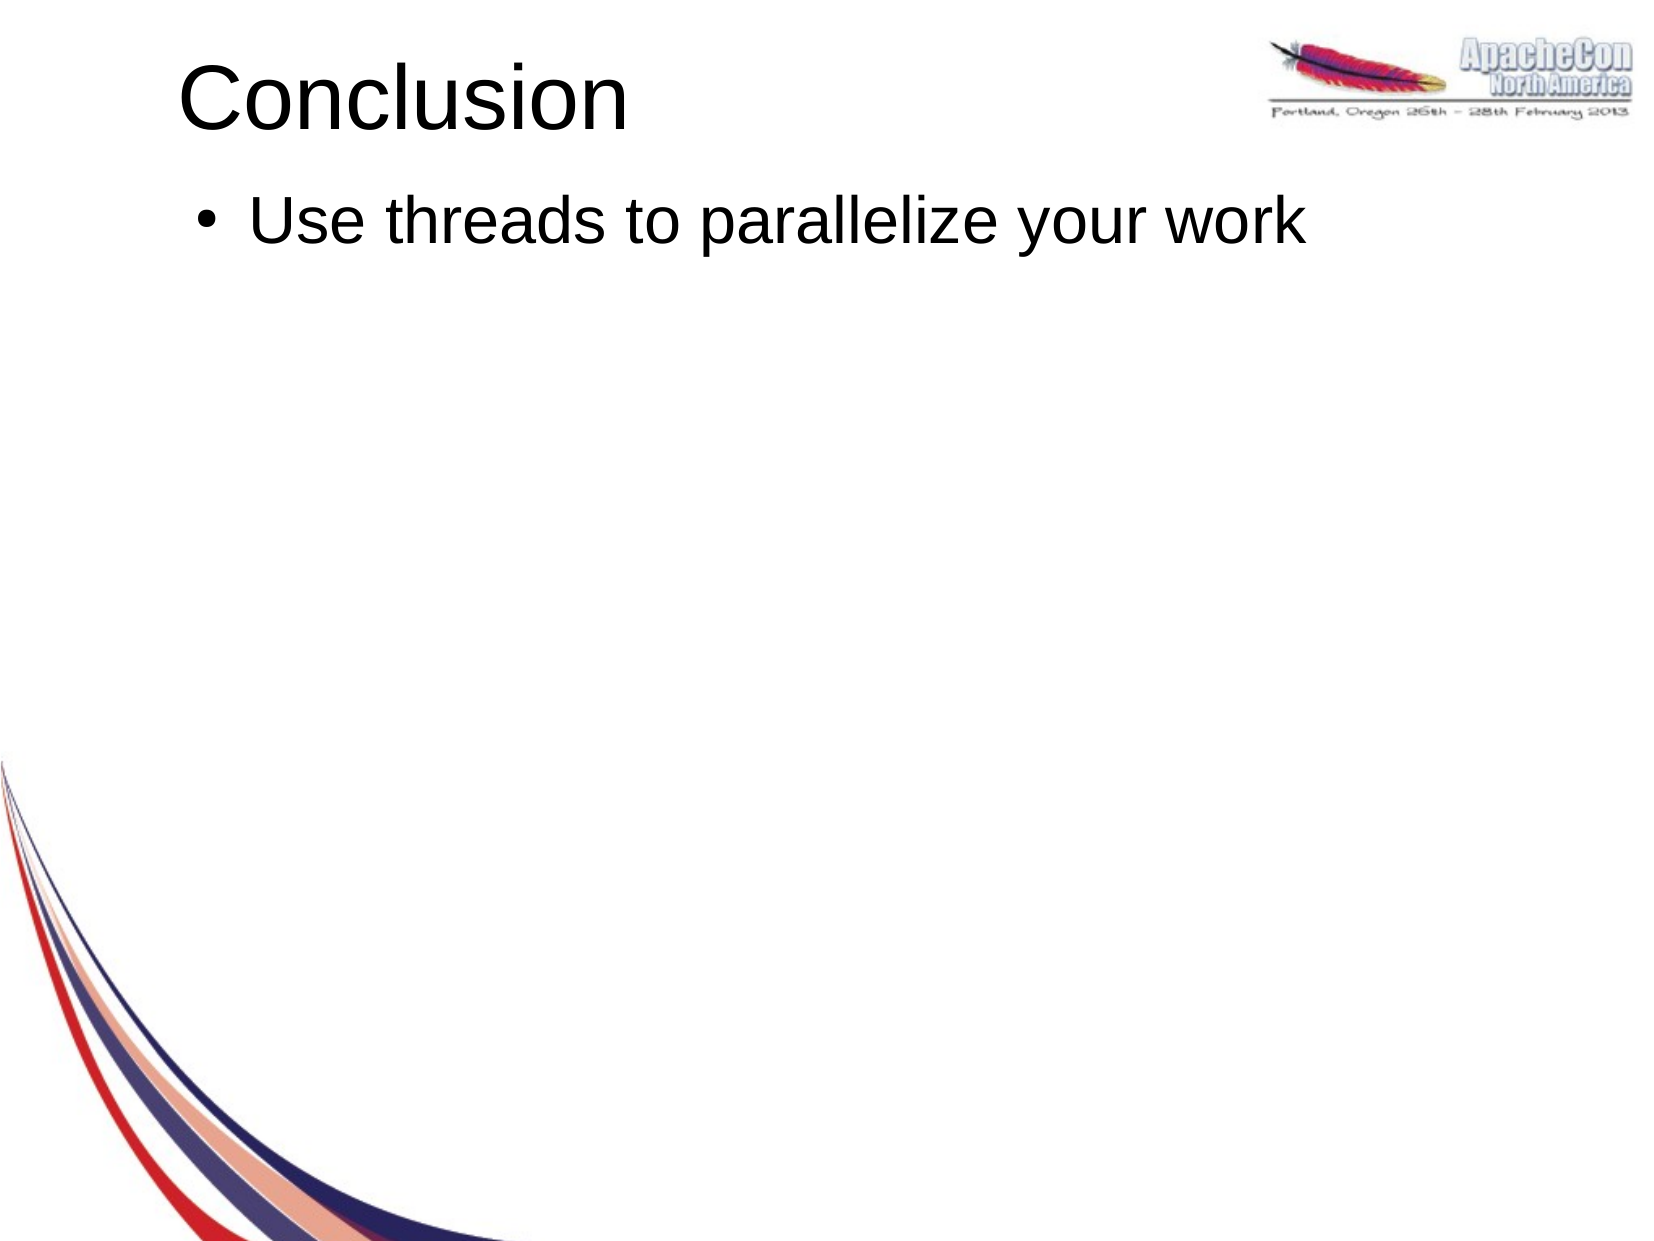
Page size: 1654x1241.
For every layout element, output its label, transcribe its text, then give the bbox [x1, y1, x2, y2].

list Use threads to parallelize your work [177, 183, 1536, 1002]
title Conclusion [177, 41, 1536, 154]
picture [0, 0, 1654, 1241]
